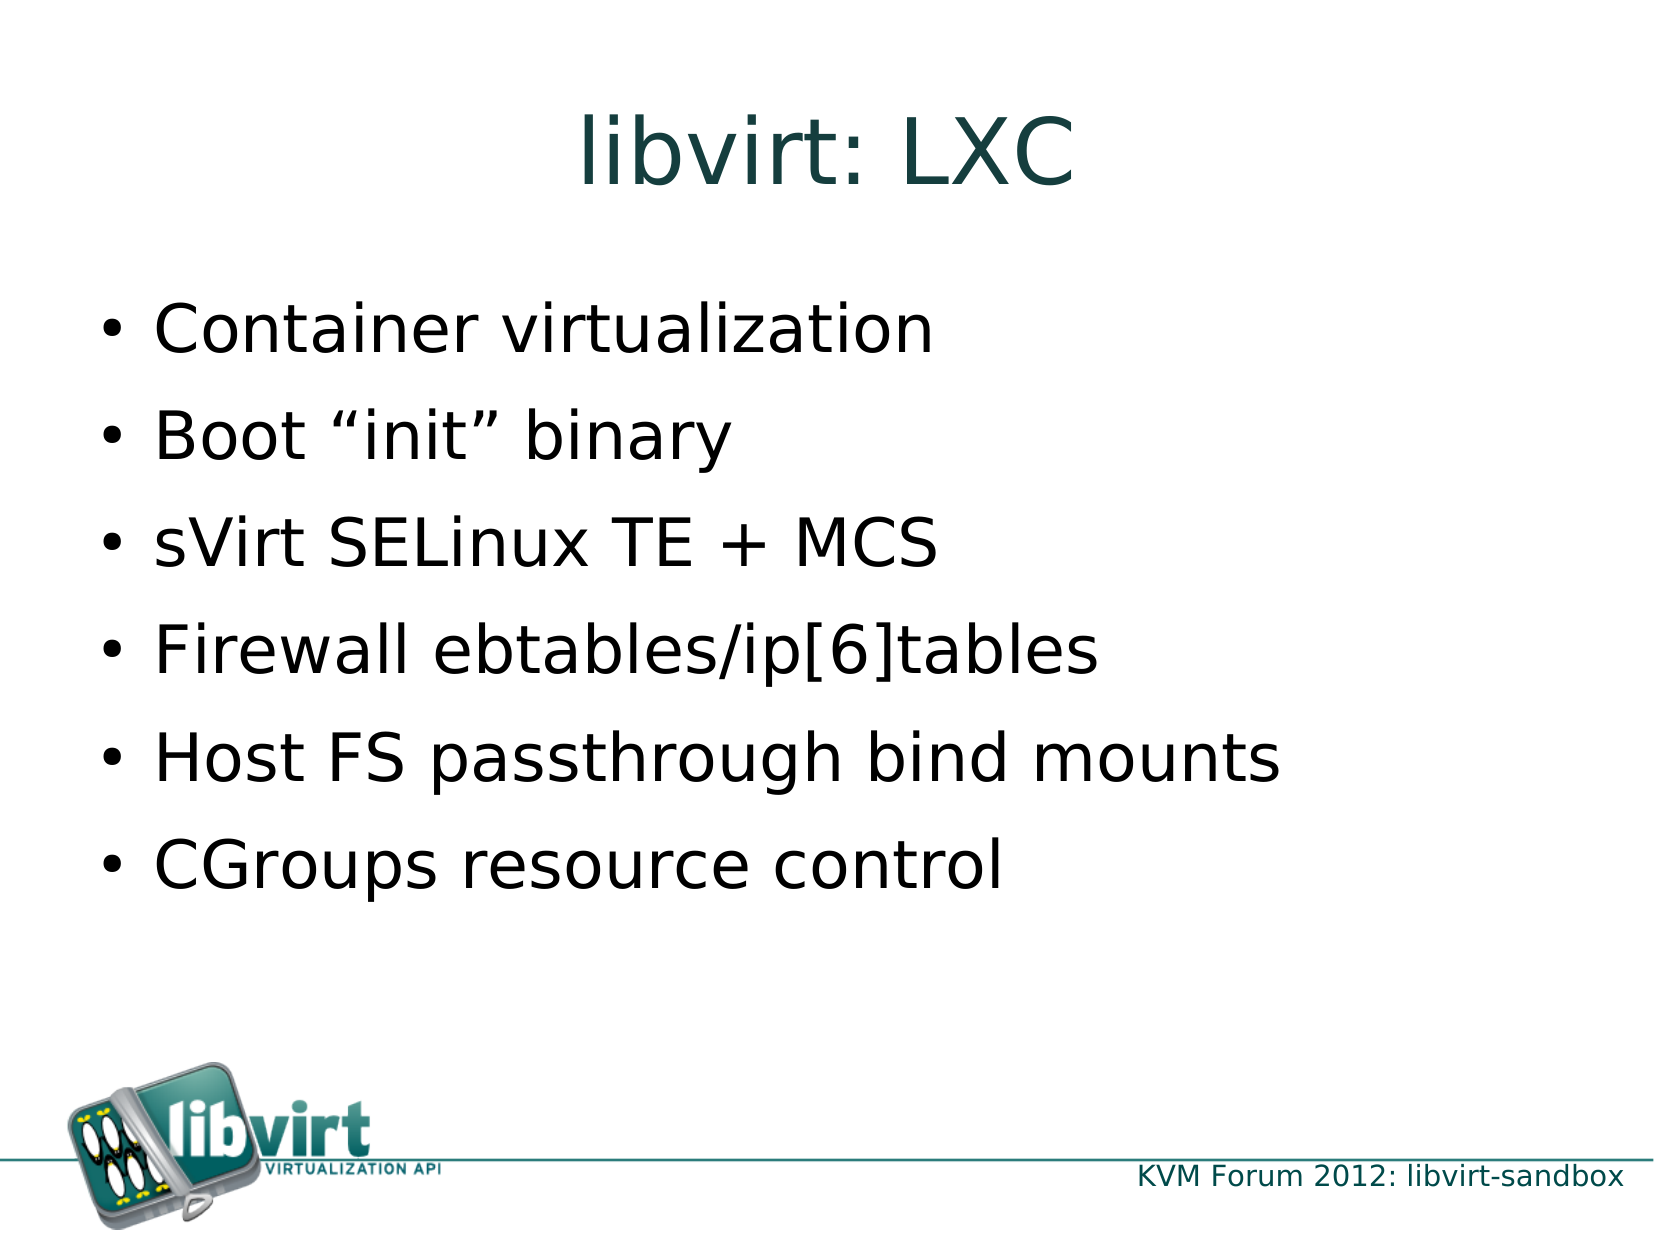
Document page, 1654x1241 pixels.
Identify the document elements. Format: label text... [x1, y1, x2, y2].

text_box KVM Forum 2012: libvirt-sandbox [1122, 1151, 1654, 1211]
picture [0, 1062, 1654, 1230]
list Container virtualization Boot “init” binary sVirt SELinux TE + MCS Firewall ebtables/ip[6]tables Host FS passthrough bind mounts CGroups resource control [82, 290, 1571, 1062]
title libvirt: LXC [82, 49, 1571, 257]
